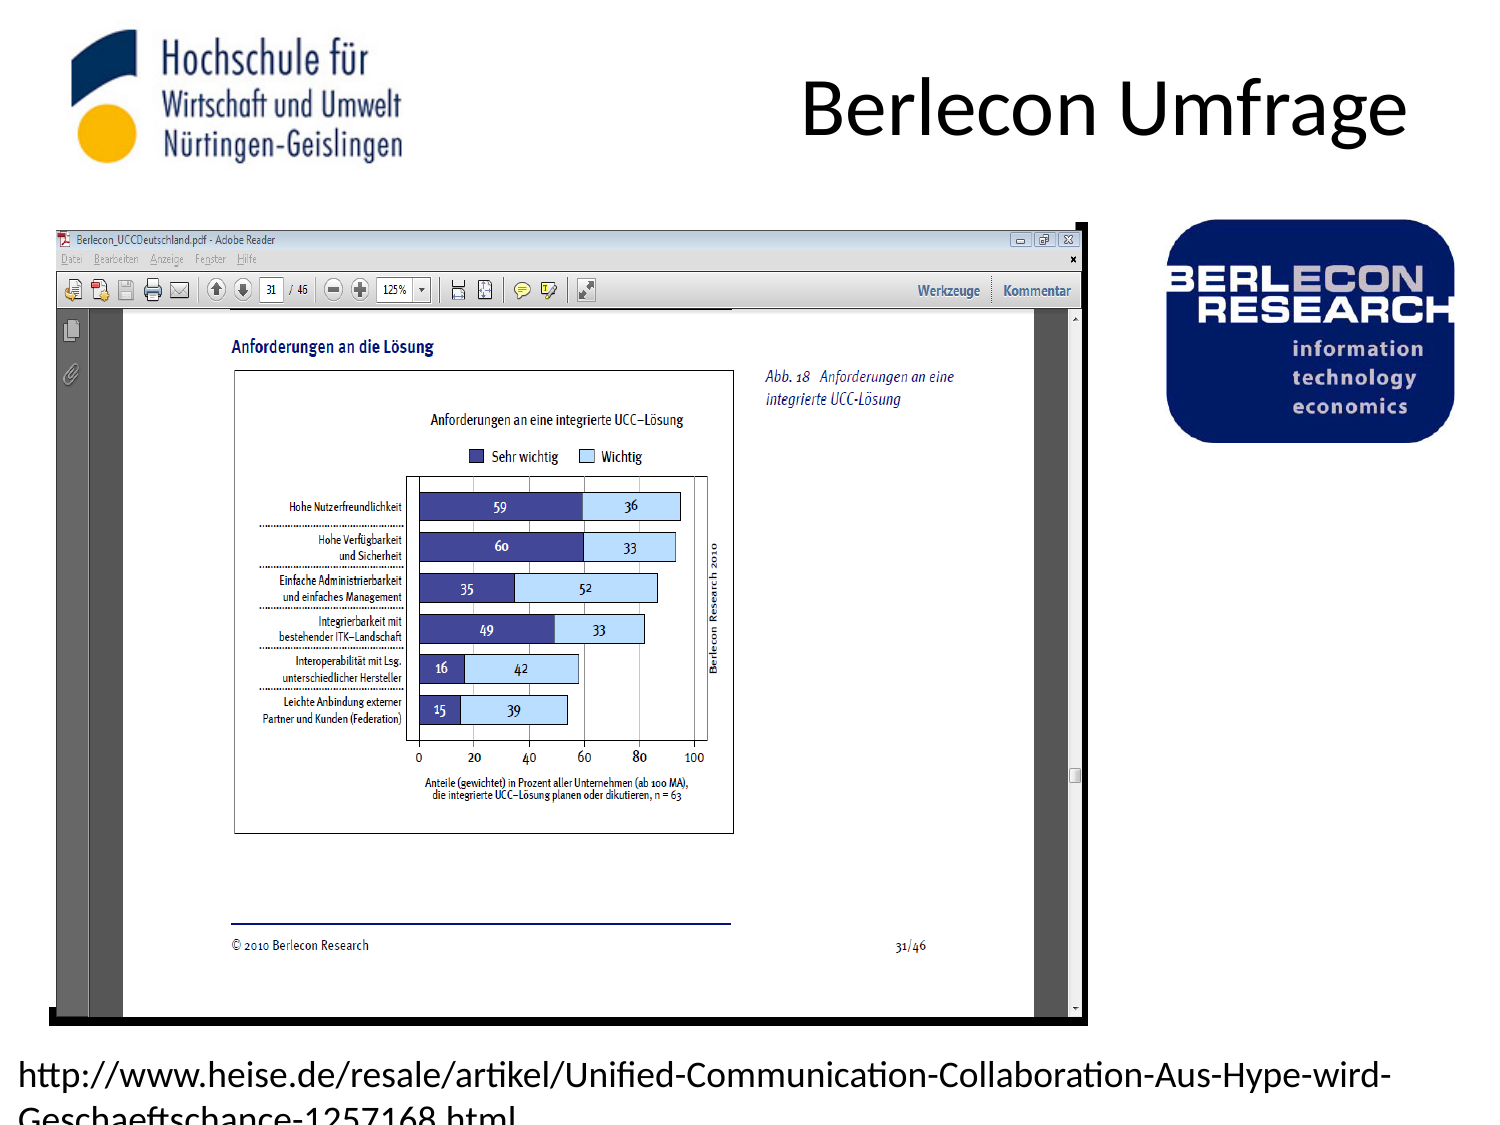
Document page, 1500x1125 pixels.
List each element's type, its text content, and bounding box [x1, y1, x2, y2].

picture [49, 222, 1088, 1026]
picture [3, 19, 472, 176]
title Berlecon Umfrage [75, 45, 1425, 233]
picture [1164, 219, 1455, 443]
footer http://www.heise.de/resale/artikel/Unified-Communication-Collaboration-Aus-Hype-wird-Geschaeftschance-1257168.html [3, 1042, 1500, 1103]
